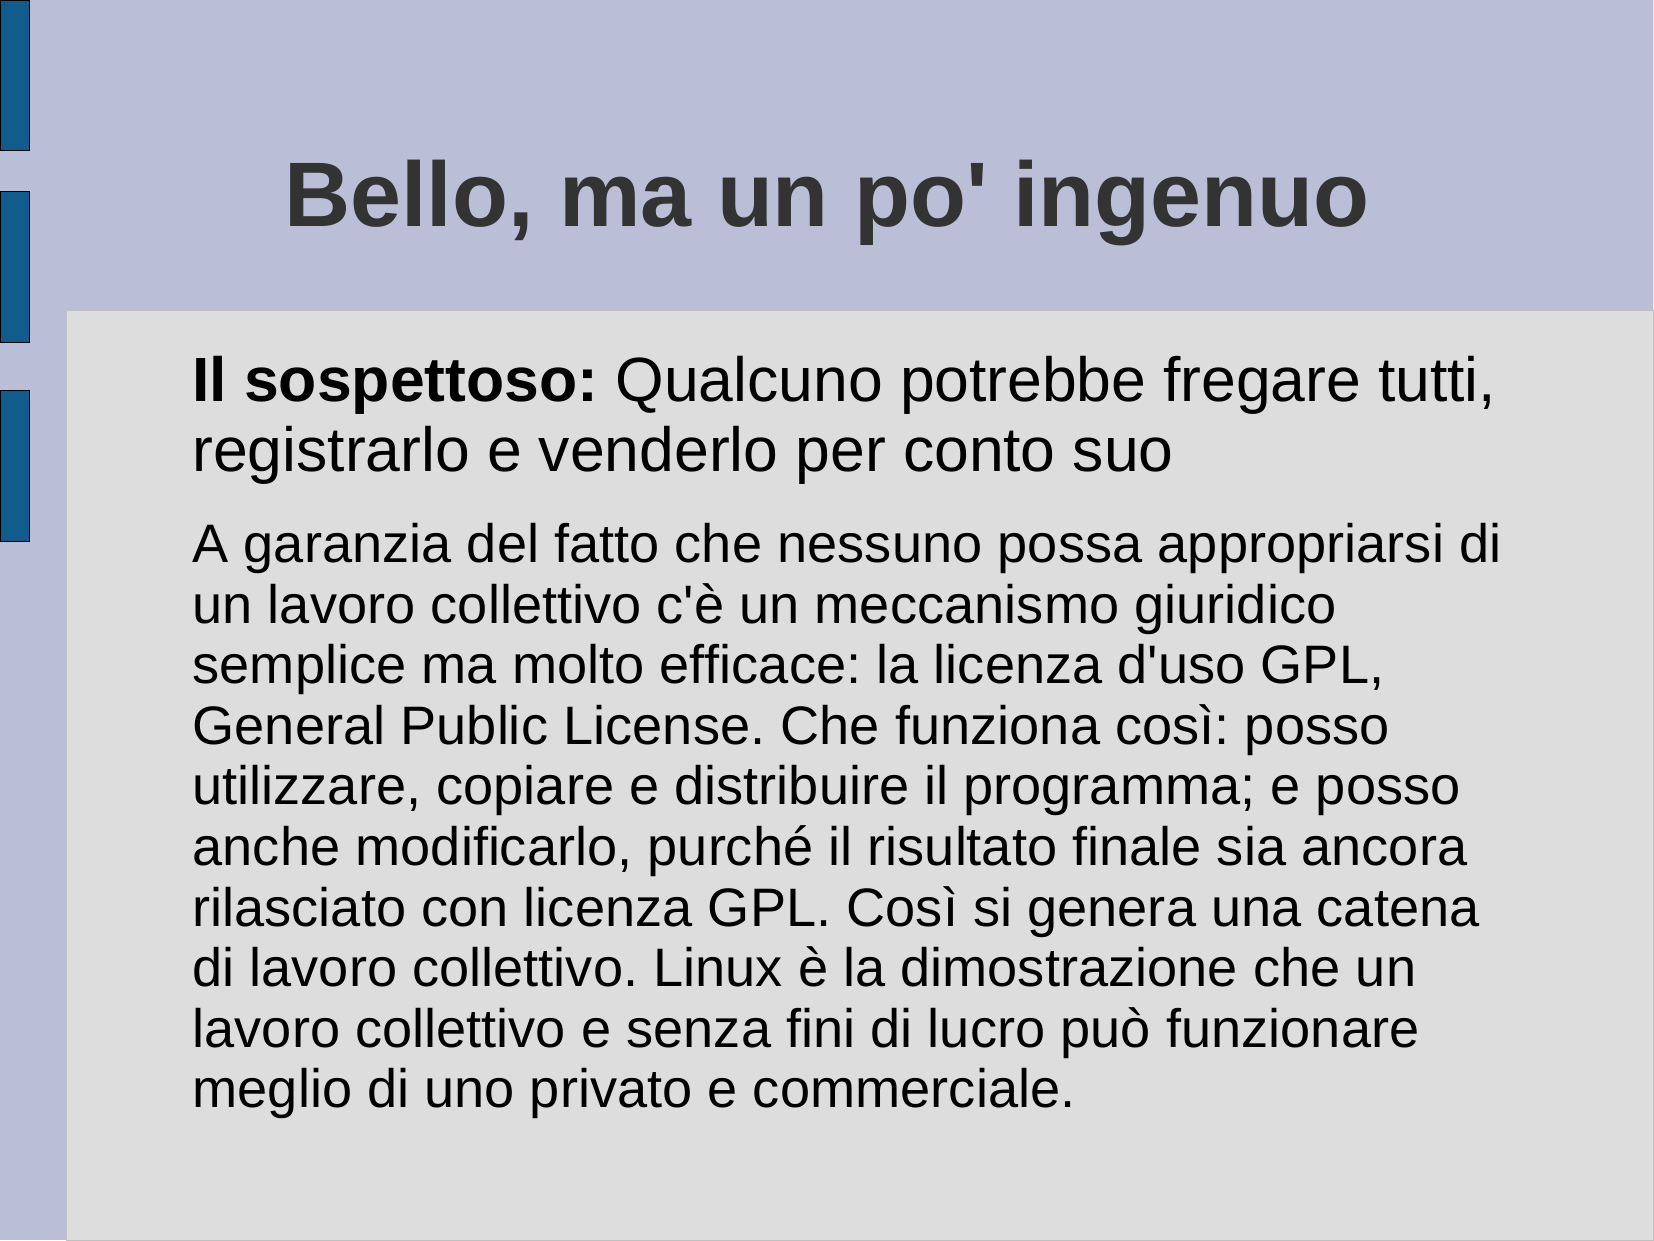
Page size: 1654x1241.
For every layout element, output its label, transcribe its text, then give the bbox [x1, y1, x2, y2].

list Il sospettoso: Qualcuno potrebbe fregare tutti, registrarlo e venderlo per conto suo A garanzia del fatto che nessuno possa appropriarsi di un lavoro collettivo c'è un meccanismo giuridico semplice ma molto efficace: la licenza d'uso GPL, General Public License. Che funziona così: posso utilizzare, copiare e distribuire il programma; e posso anche modificarlo, purché il risultato finale sia ancora rilasciato con licenza GPL. Così si genera una catena di lavoro collettivo. Linux è la dimostrazione che un lavoro collettivo e senza fini di lucro può funzionare meglio di uno privato e commerciale. [121, 344, 1534, 1164]
title Bello, ma un po' ingenuo [121, 91, 1534, 299]
